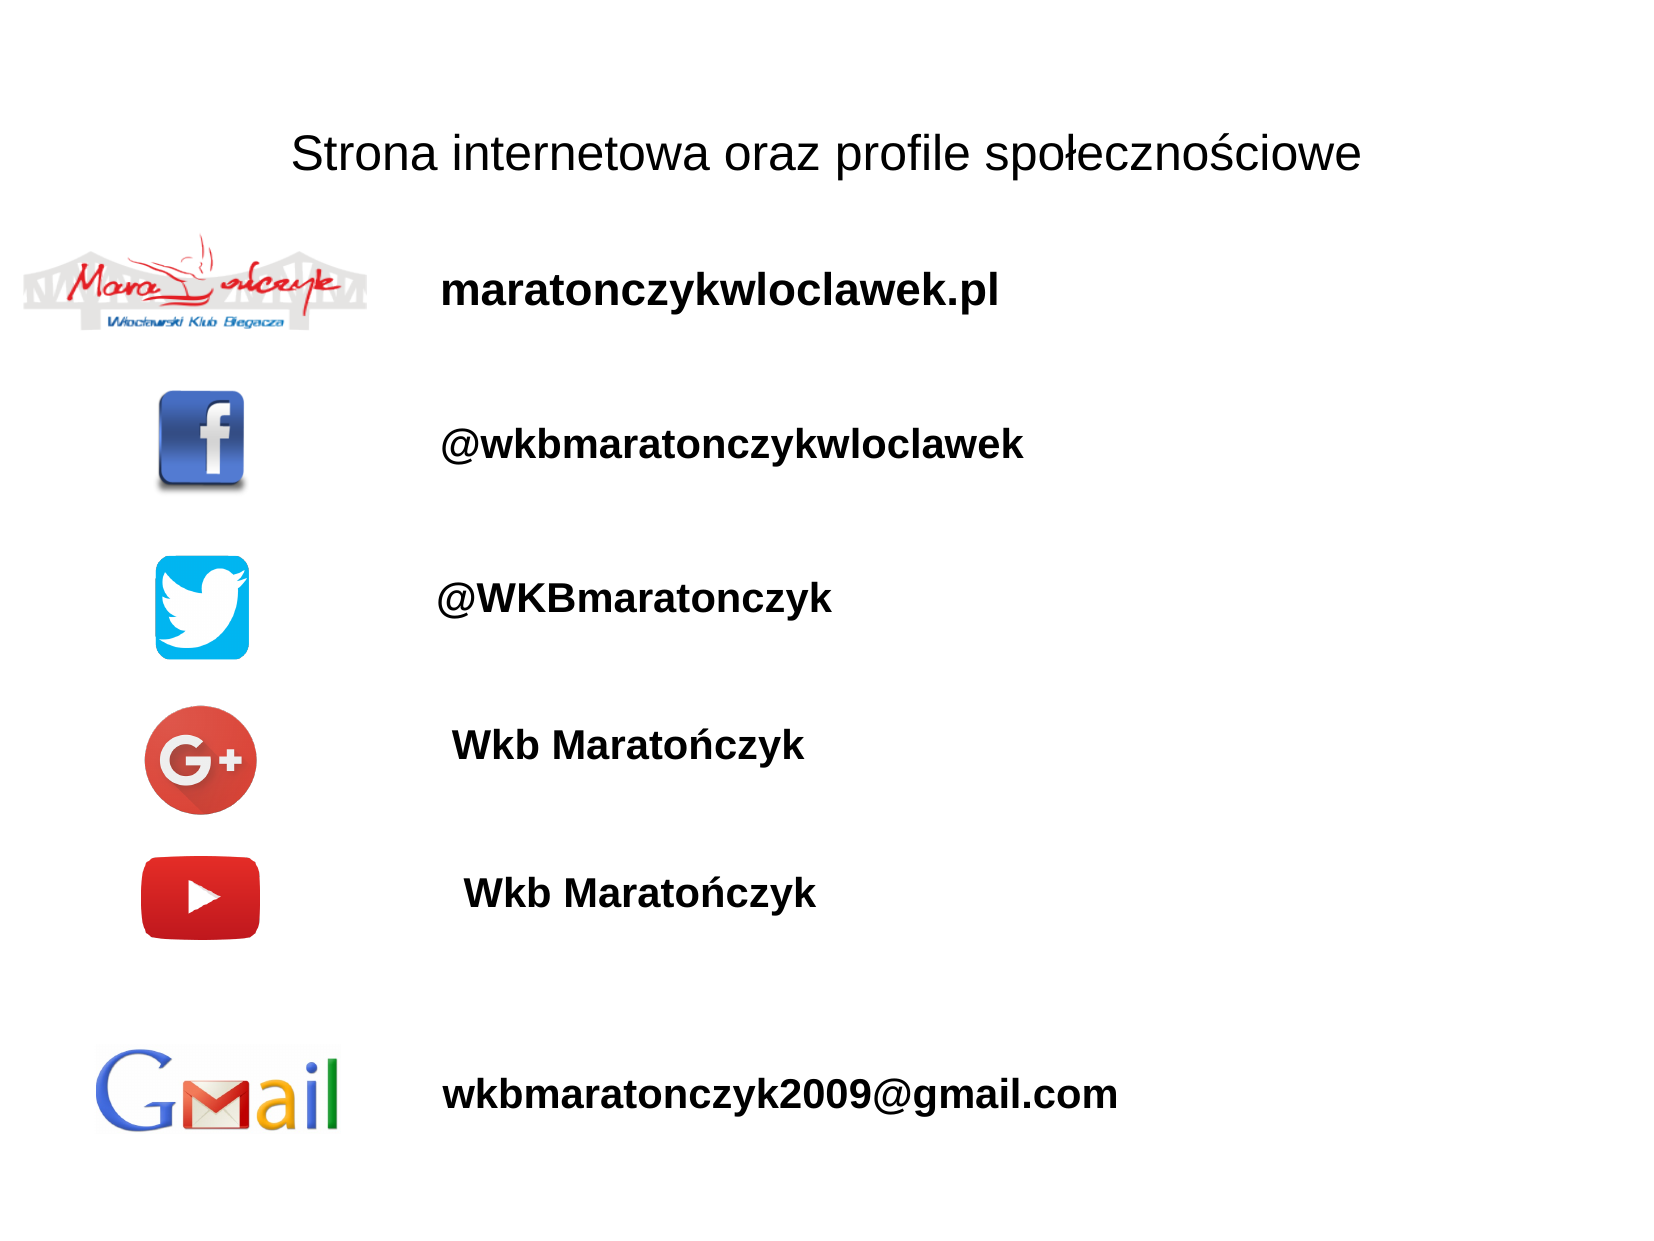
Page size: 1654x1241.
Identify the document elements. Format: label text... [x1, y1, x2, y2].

text_box @WKBmaratonczyk [271, 566, 1359, 703]
picture [94, 1044, 341, 1134]
text_box maratonczykwloclawek.pl [425, 256, 1334, 328]
picture [153, 553, 251, 662]
text_box Wkb Maratończyk [437, 714, 1418, 863]
picture [23, 232, 367, 331]
picture [153, 390, 249, 497]
picture [141, 838, 260, 957]
text_box Wkb Maratończyk [448, 862, 1193, 945]
title Strona internetowa oraz profile społecznościowe [82, 49, 1571, 257]
picture [141, 702, 260, 818]
text_box @wkbmaratonczykwloclawek [425, 413, 1382, 697]
text_box wkbmaratonczyk2009@gmail.com [427, 1062, 1146, 1173]
